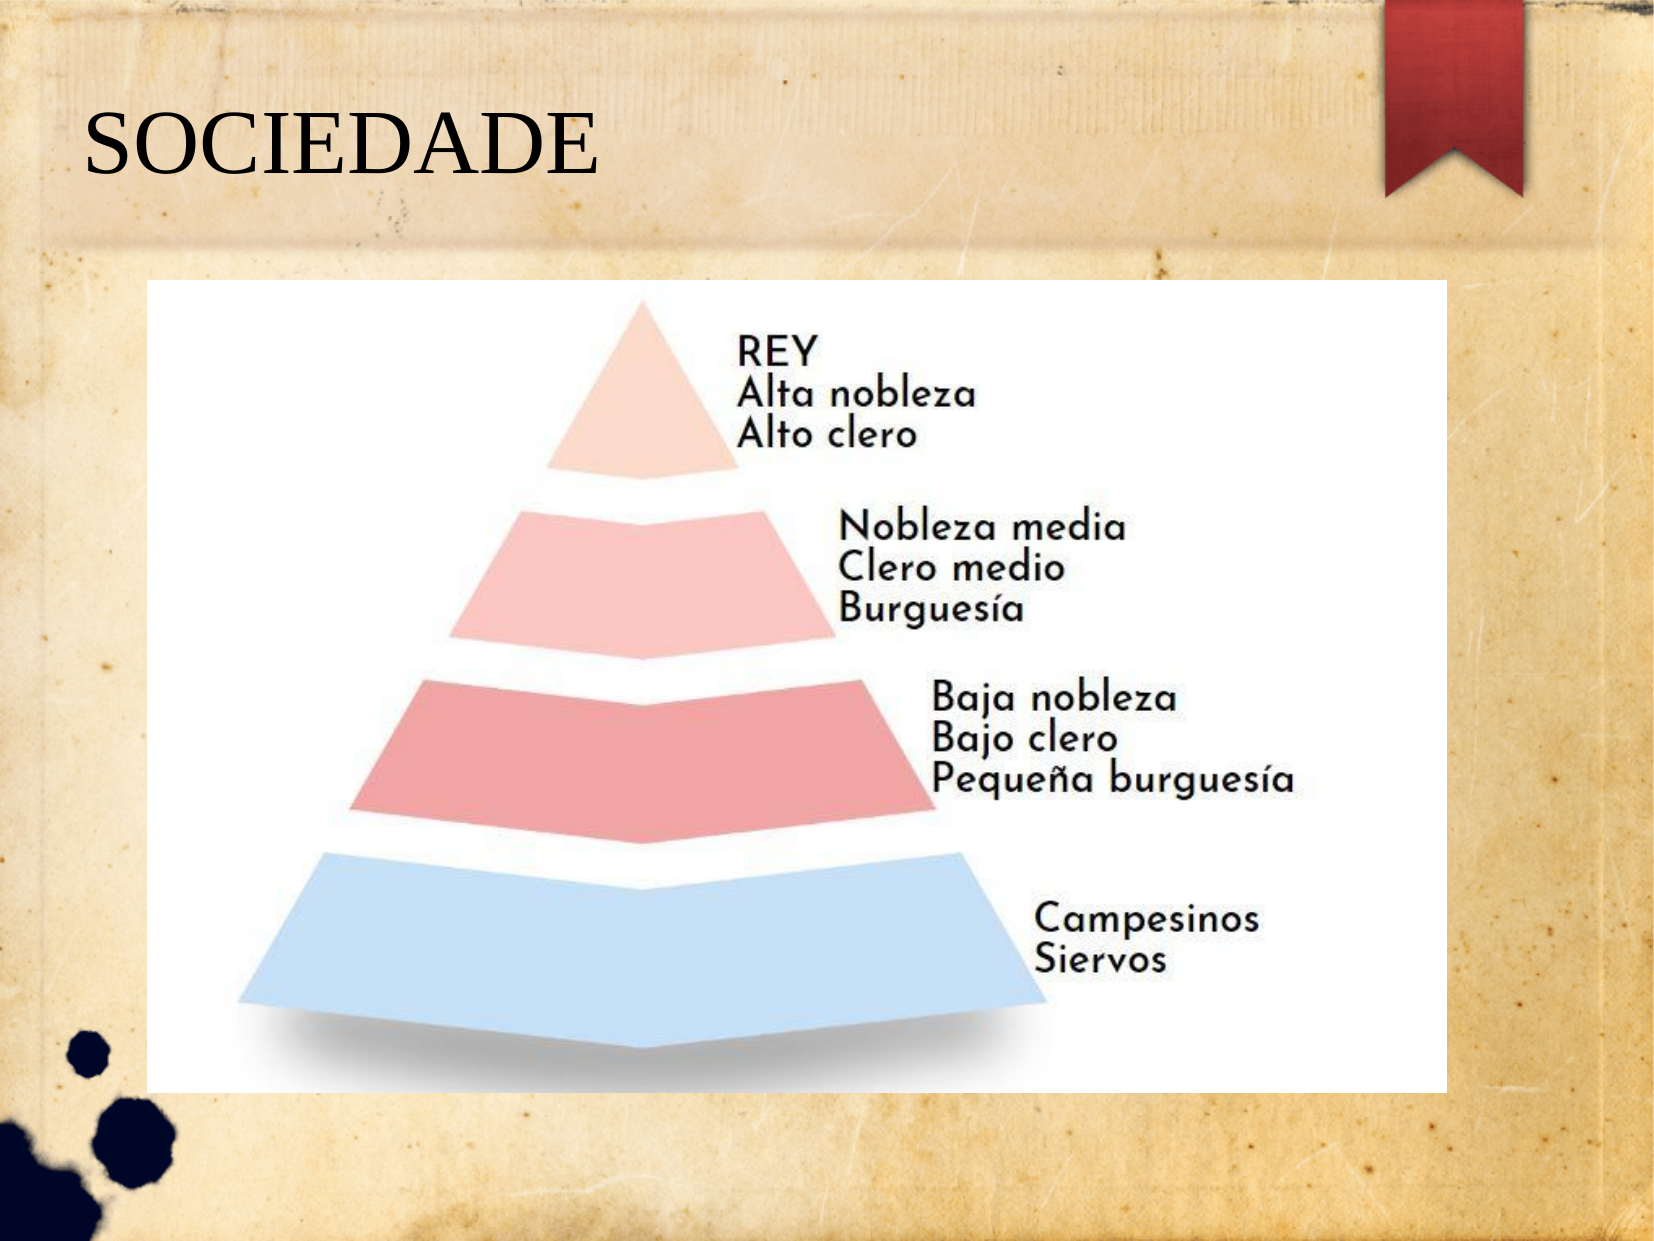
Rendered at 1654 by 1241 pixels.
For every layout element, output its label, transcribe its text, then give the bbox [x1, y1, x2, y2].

picture [0, 0, 1654, 1241]
title SOCIEDADE [82, 49, 1347, 237]
